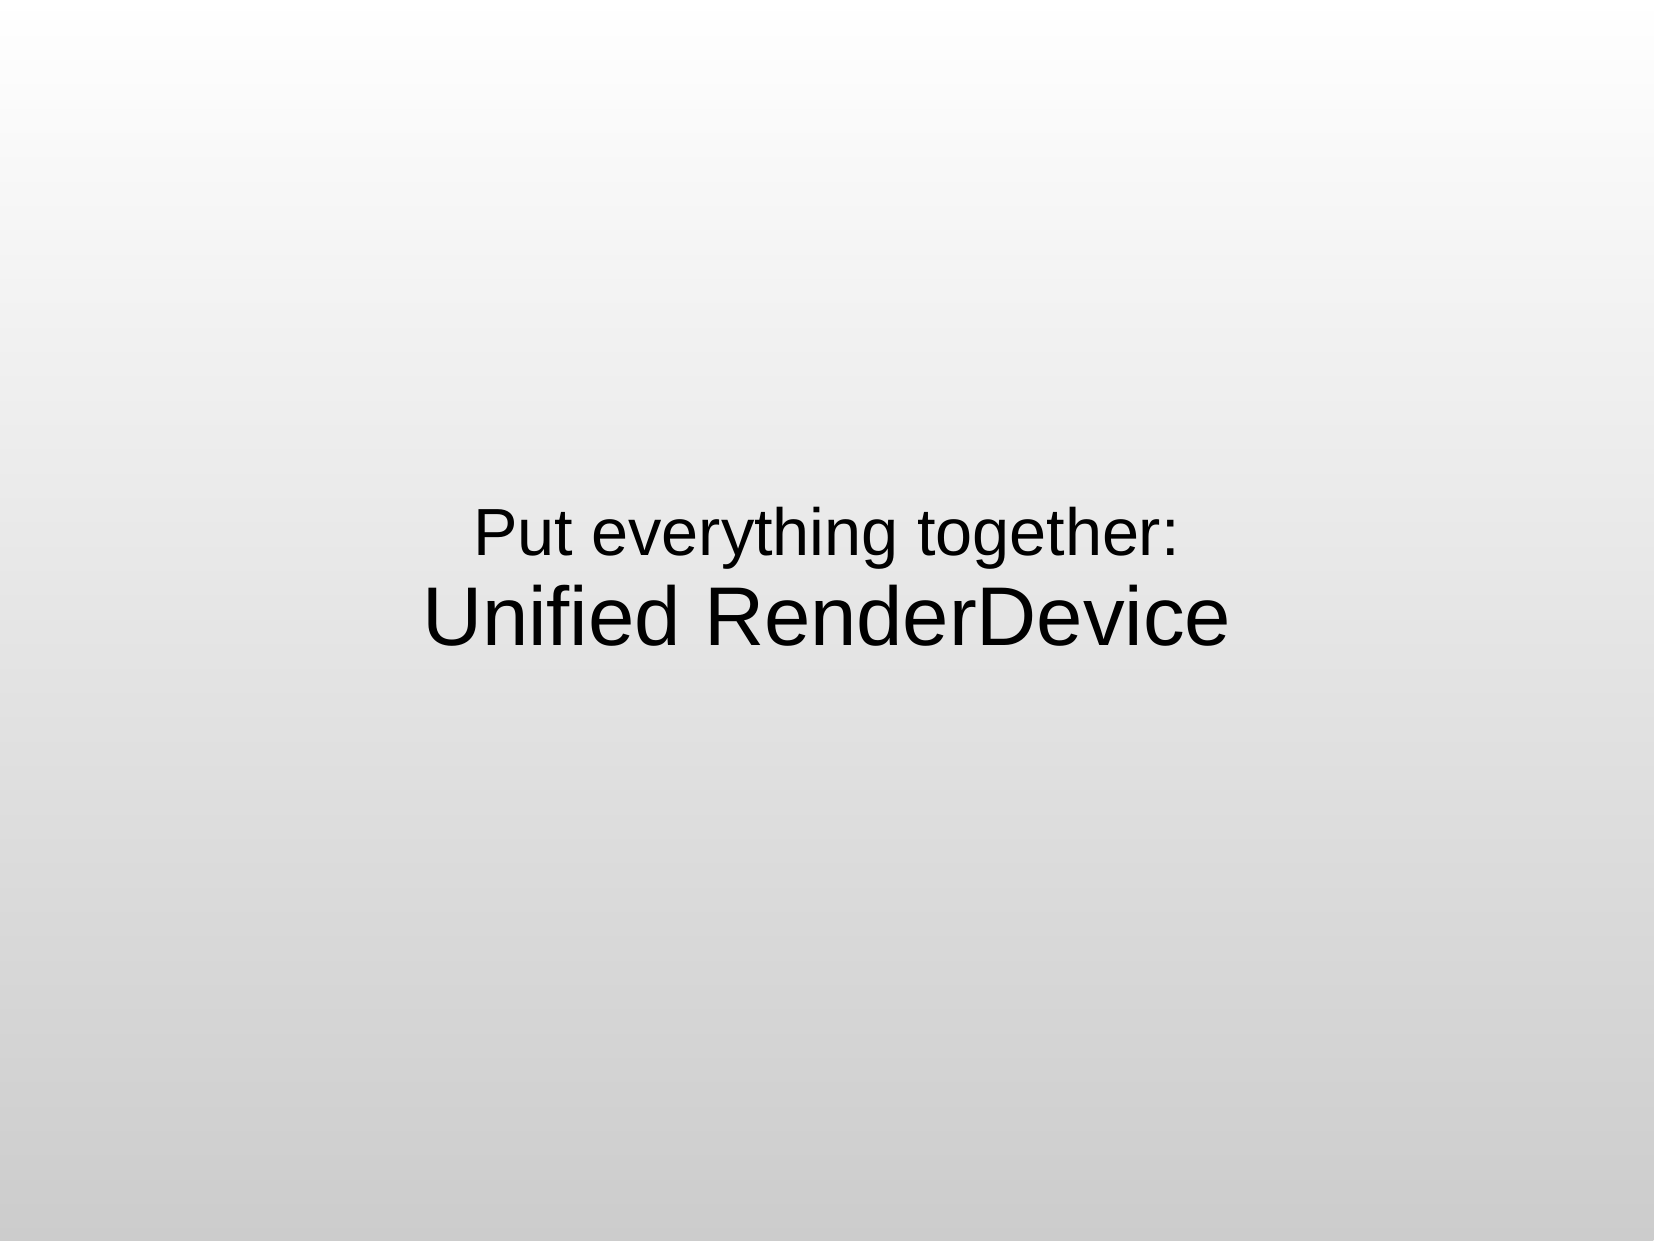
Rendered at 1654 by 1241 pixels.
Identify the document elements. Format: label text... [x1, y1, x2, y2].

subtitle Put everything together: Unified RenderDevice [82, 49, 1571, 1109]
